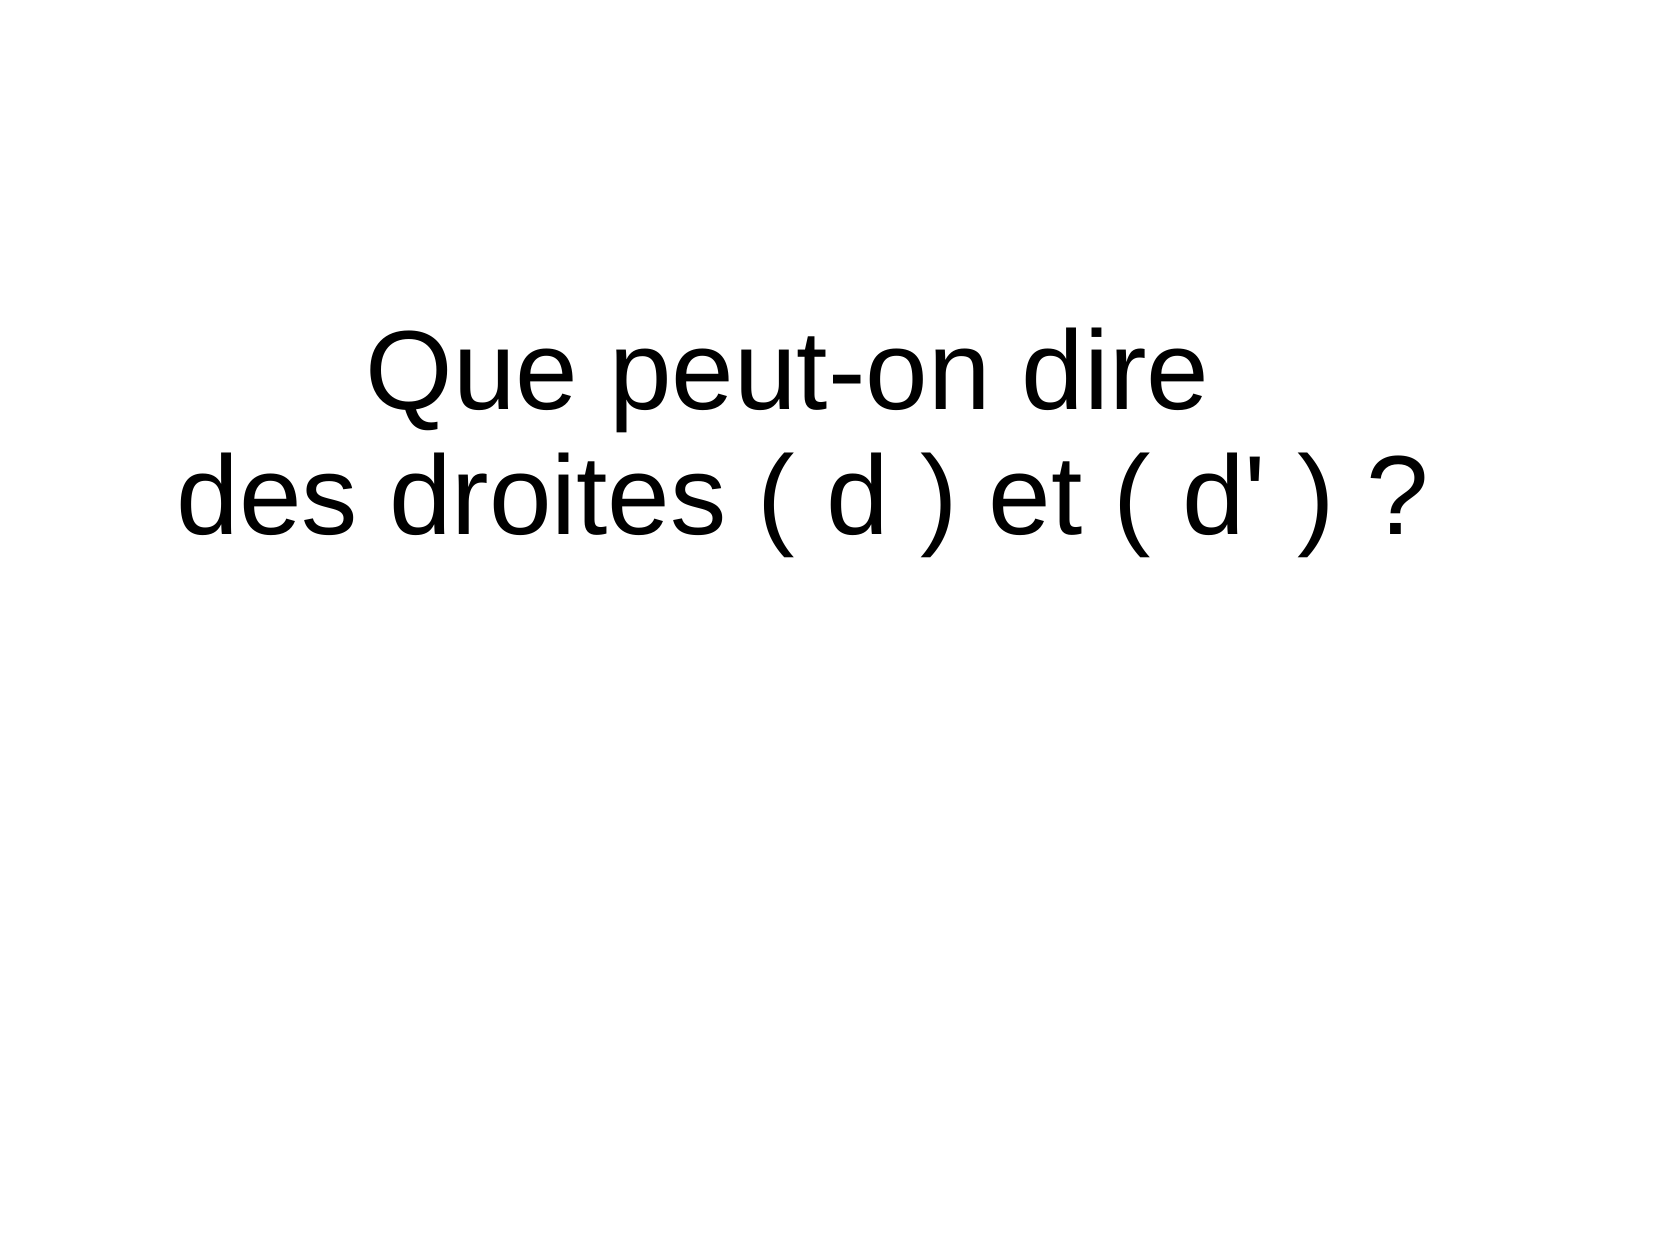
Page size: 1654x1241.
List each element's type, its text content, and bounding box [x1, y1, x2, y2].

subtitle Que peut-on dire des droites ( d ) et ( d' ) ? [59, 23, 1548, 843]
